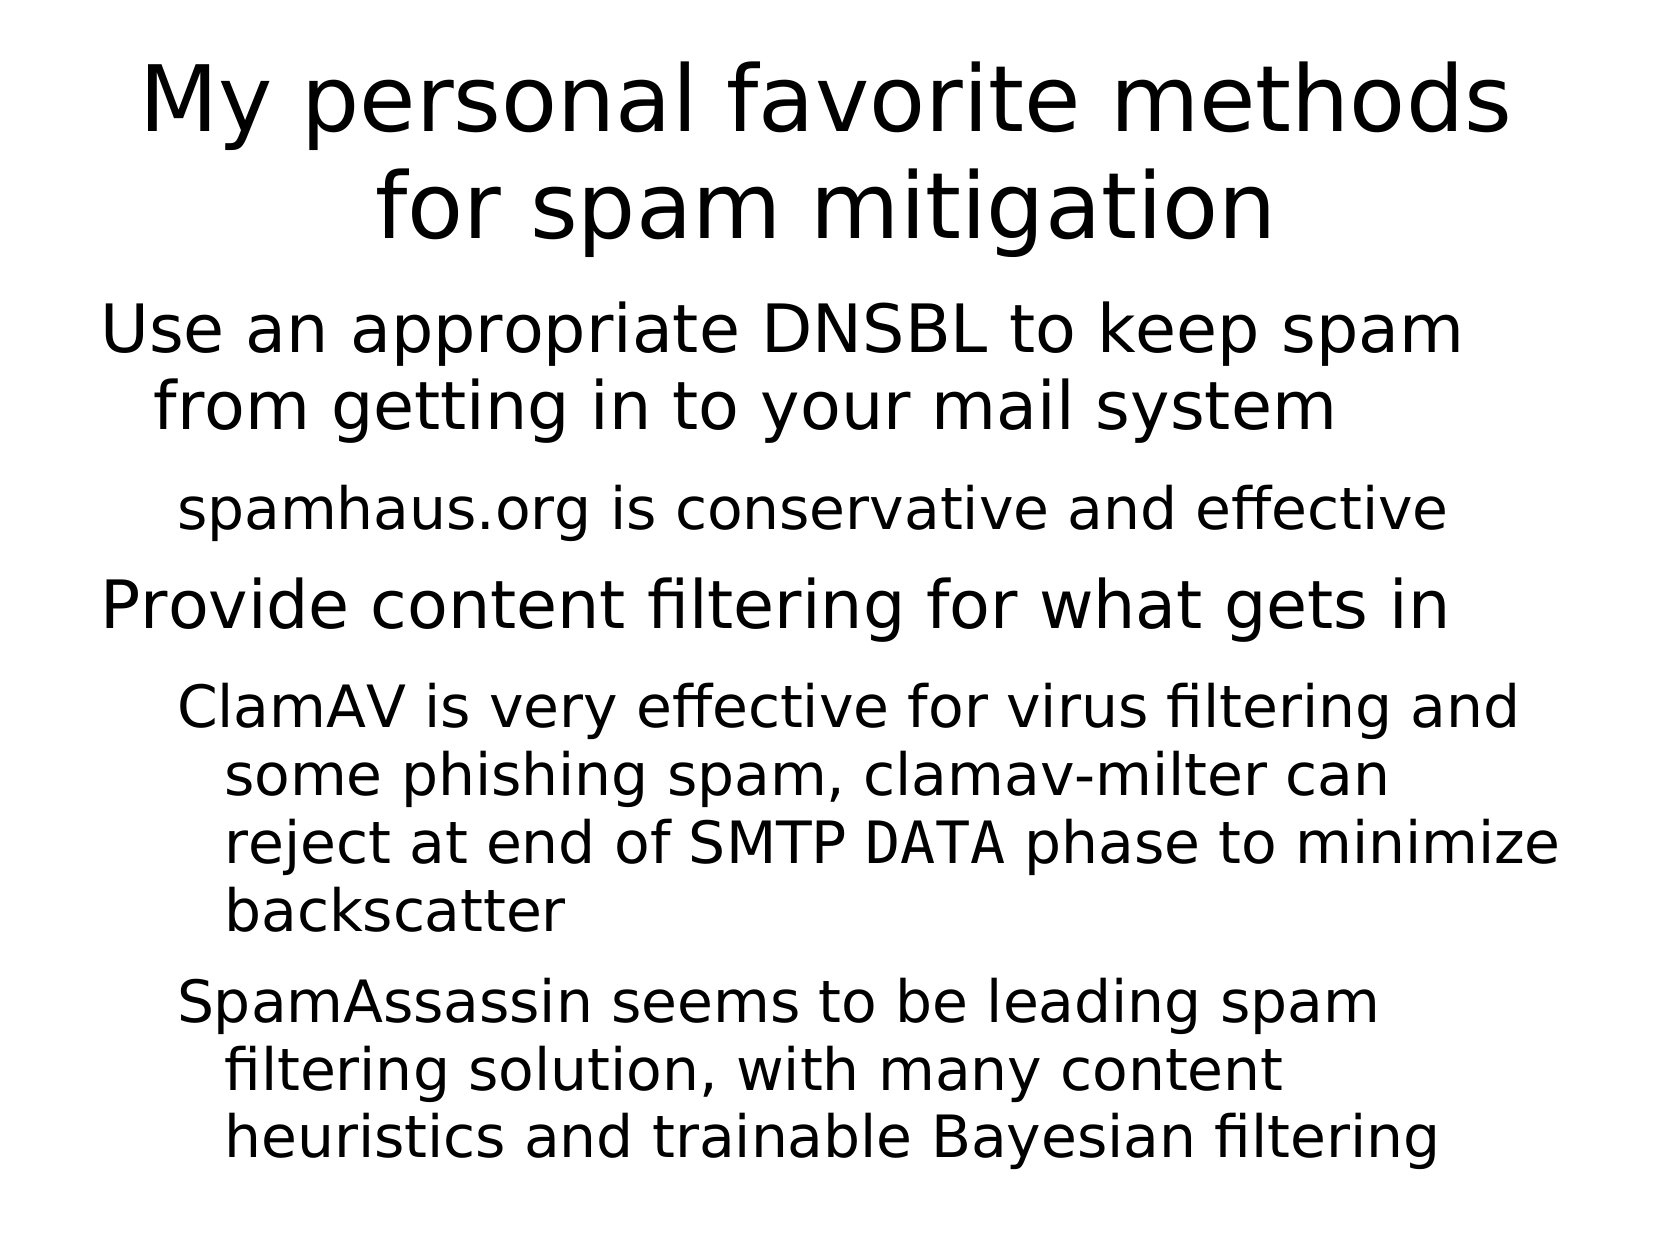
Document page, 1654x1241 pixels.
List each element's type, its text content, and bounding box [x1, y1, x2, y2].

title My personal favorite methods for spam mitigation [82, 45, 1571, 261]
list Use an appropriate DNSBL to keep spam from getting in to your mail system spamhaus.org is conservative and effective Provide content filtering for what gets in ClamAV is very effective for virus filtering and some phishing spam, clamav-milter can reject at end of SMTP DATA phase to minimize backscatter SpamAssassin seems to be leading spam filtering solution, with many content heuristics and trainable Bayesian filtering [82, 290, 1571, 1172]
